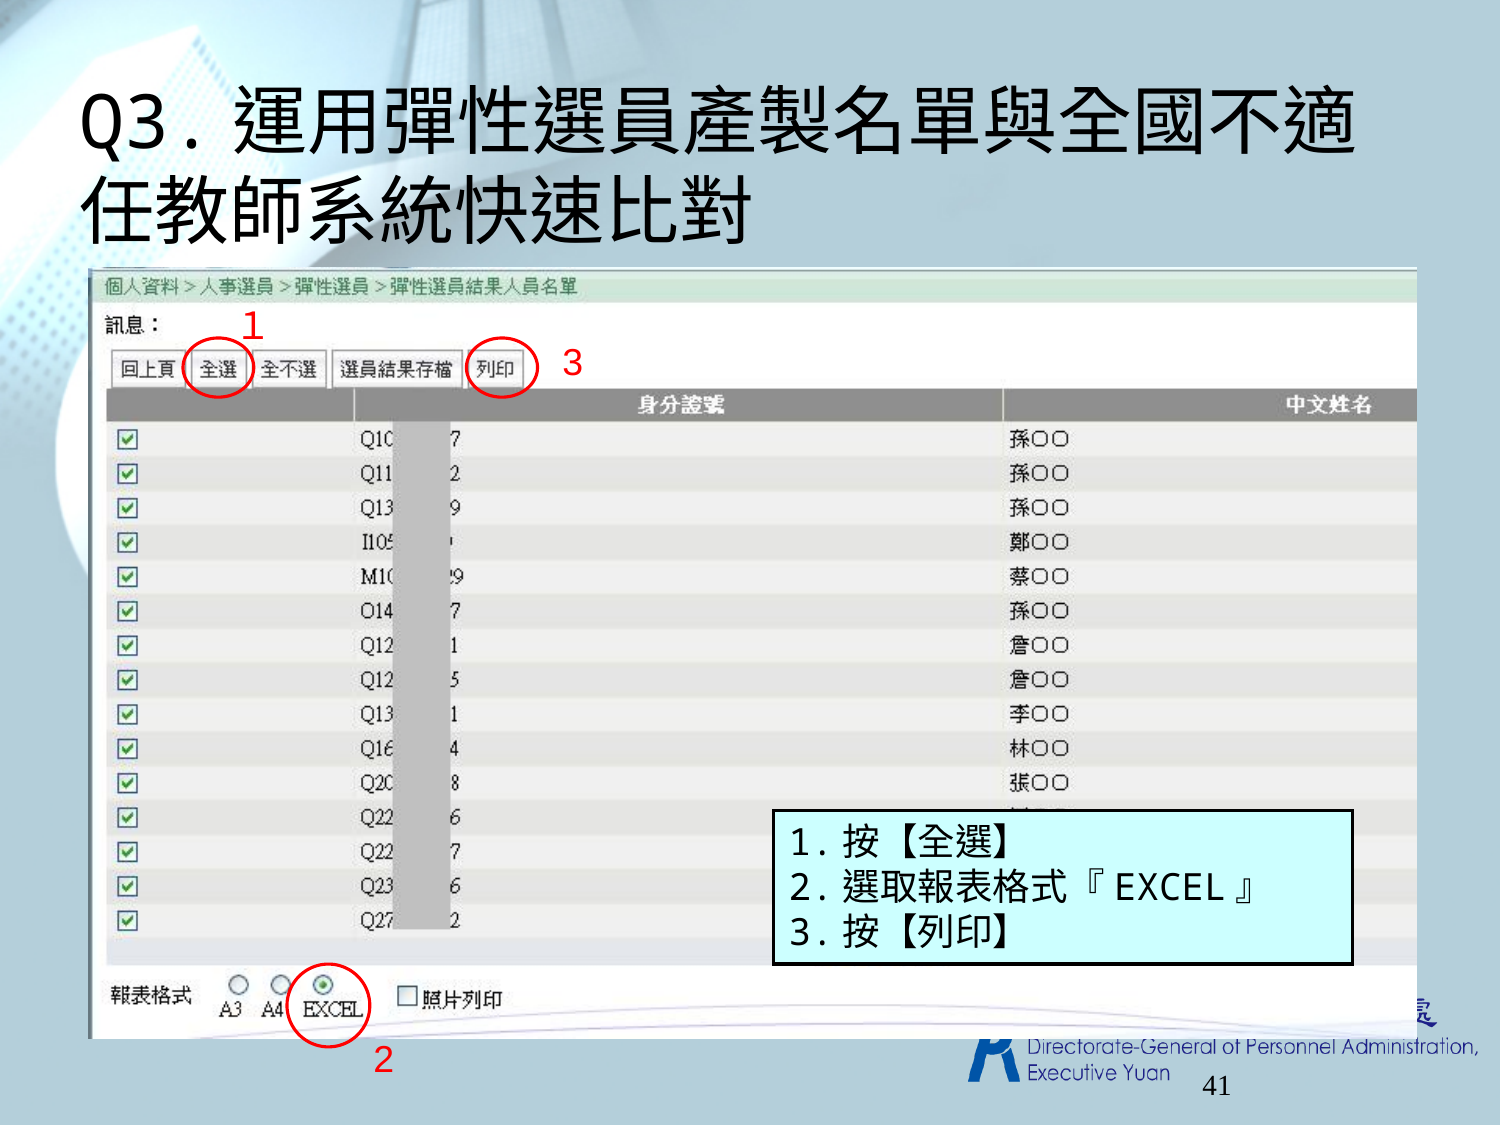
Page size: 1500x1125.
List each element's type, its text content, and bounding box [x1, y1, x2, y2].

picture [289, 966, 368, 1040]
text_box 3 [549, 338, 597, 384]
text_box 2 [360, 1034, 408, 1080]
picture [88, 267, 1417, 1040]
text_box Q3.運用彈性選員產製名單與全國不適任教師系統快速比對 [65, 66, 1400, 261]
text_box １ [230, 302, 278, 348]
text_box 1.按【全選】 2.選取報表格式『EXCEL』 3.按【列印】 [773, 810, 1353, 965]
text_box [1187, 1058, 1500, 1125]
